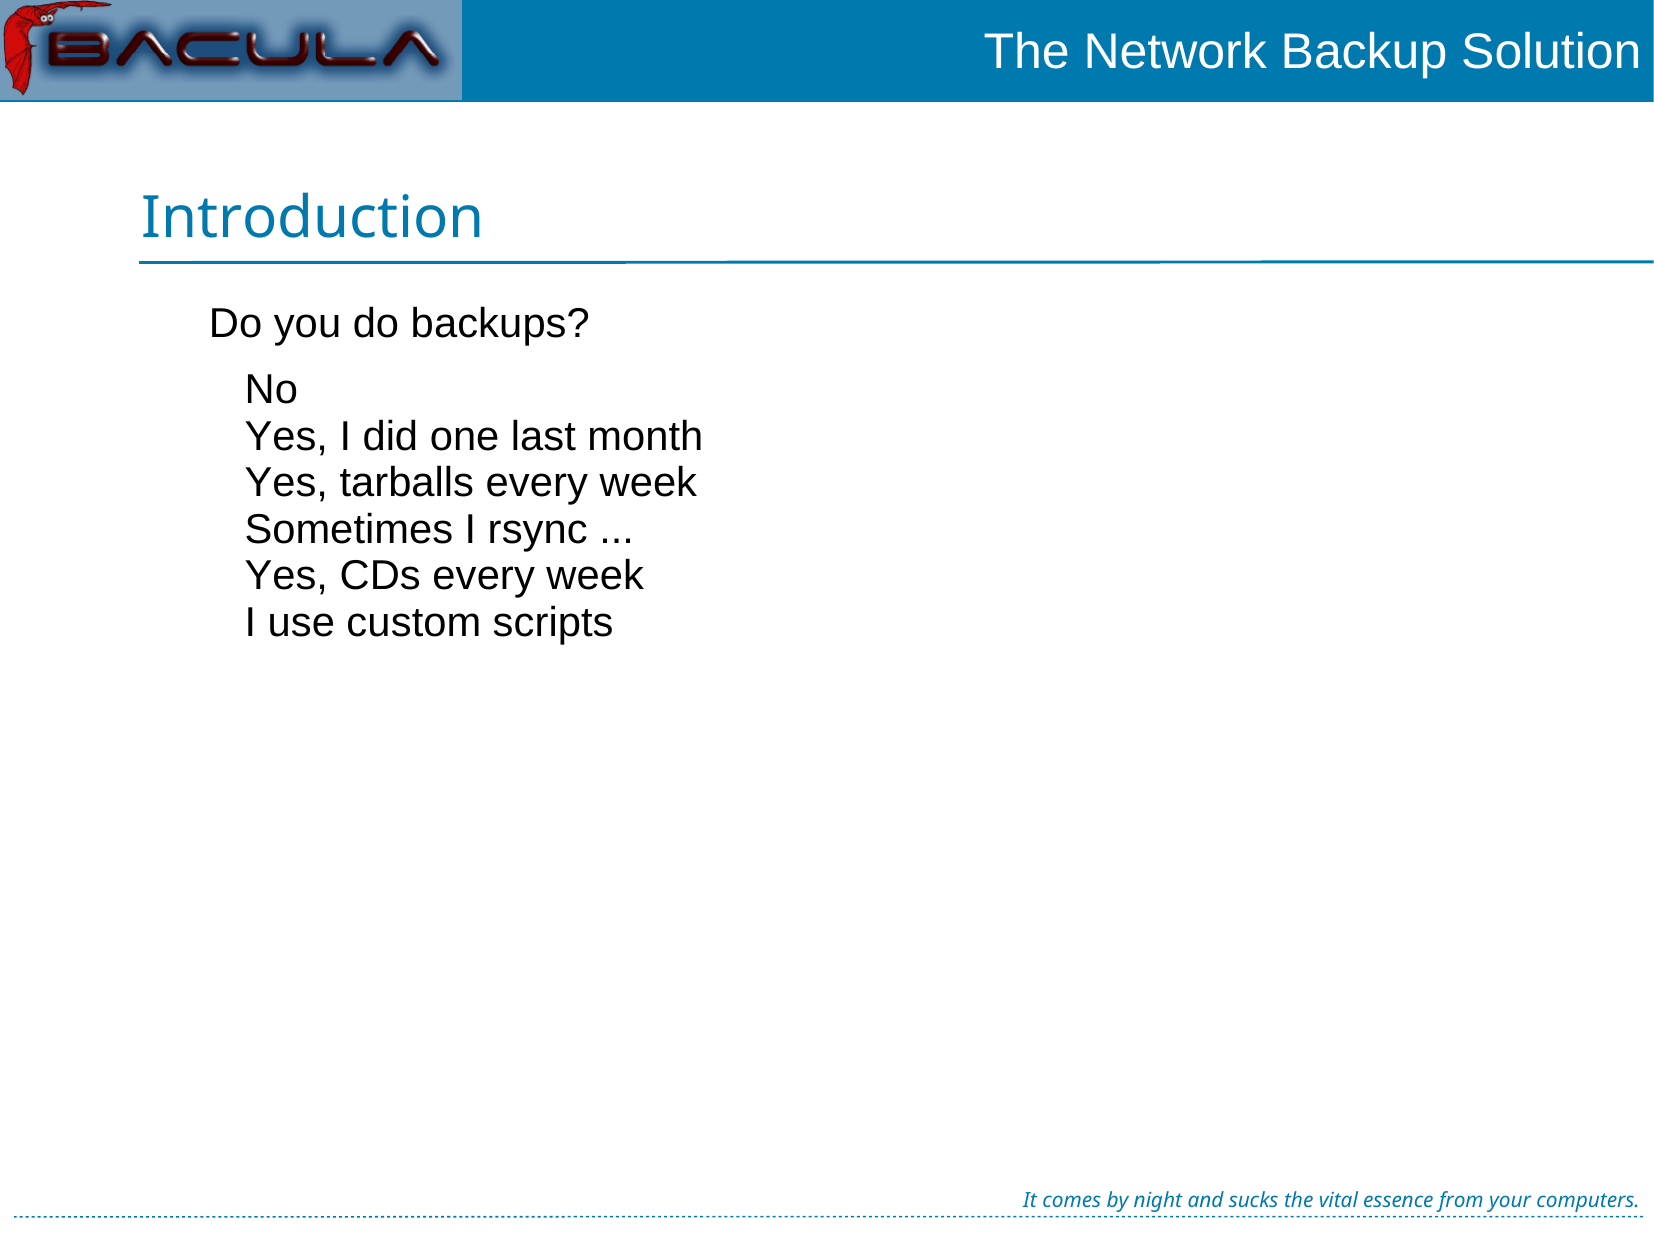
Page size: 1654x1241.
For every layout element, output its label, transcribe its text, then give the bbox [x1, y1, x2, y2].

list Do you do backups? No Yes, I did one last month Yes, tarballs every week Sometimes I rsync ... Yes, CDs every week I use custom scripts [150, 300, 1534, 1214]
picture [0, 0, 461, 99]
title Introduction [141, 150, 1501, 255]
